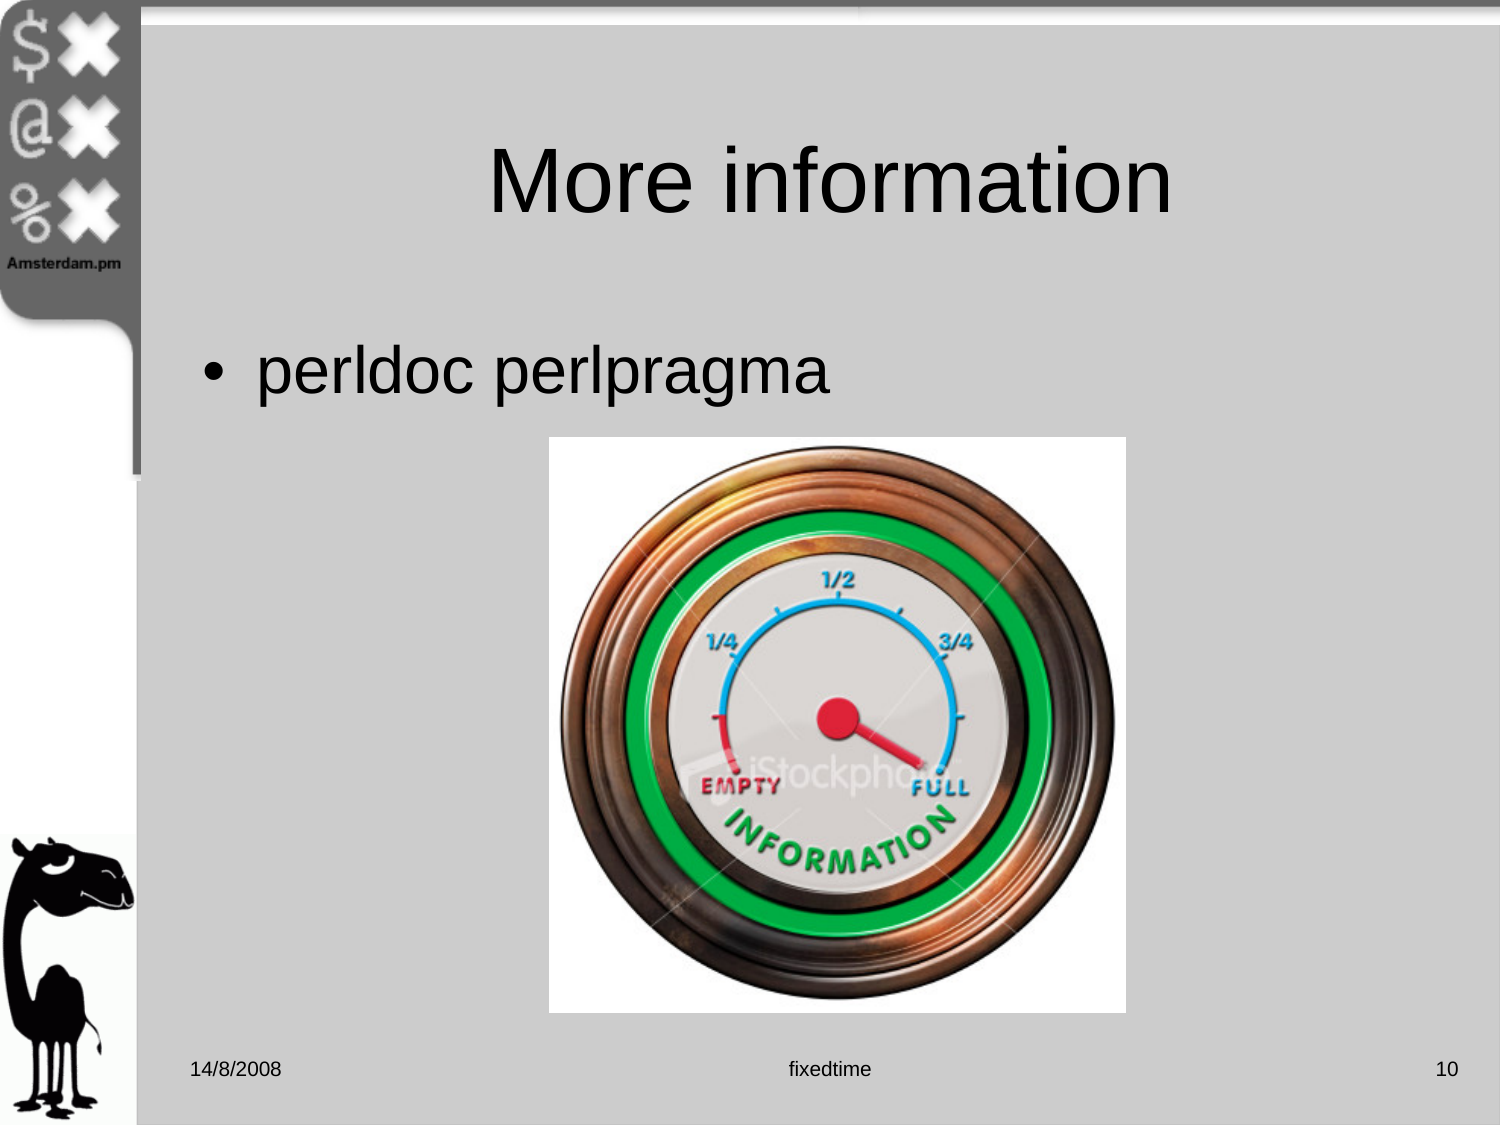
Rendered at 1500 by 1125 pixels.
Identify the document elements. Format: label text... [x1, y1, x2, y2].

list perldoc perlpragma [187, 324, 1476, 1001]
picture [0, 834, 136, 1125]
picture [0, 0, 1500, 481]
picture [549, 437, 1126, 1013]
title More information [187, 87, 1476, 276]
